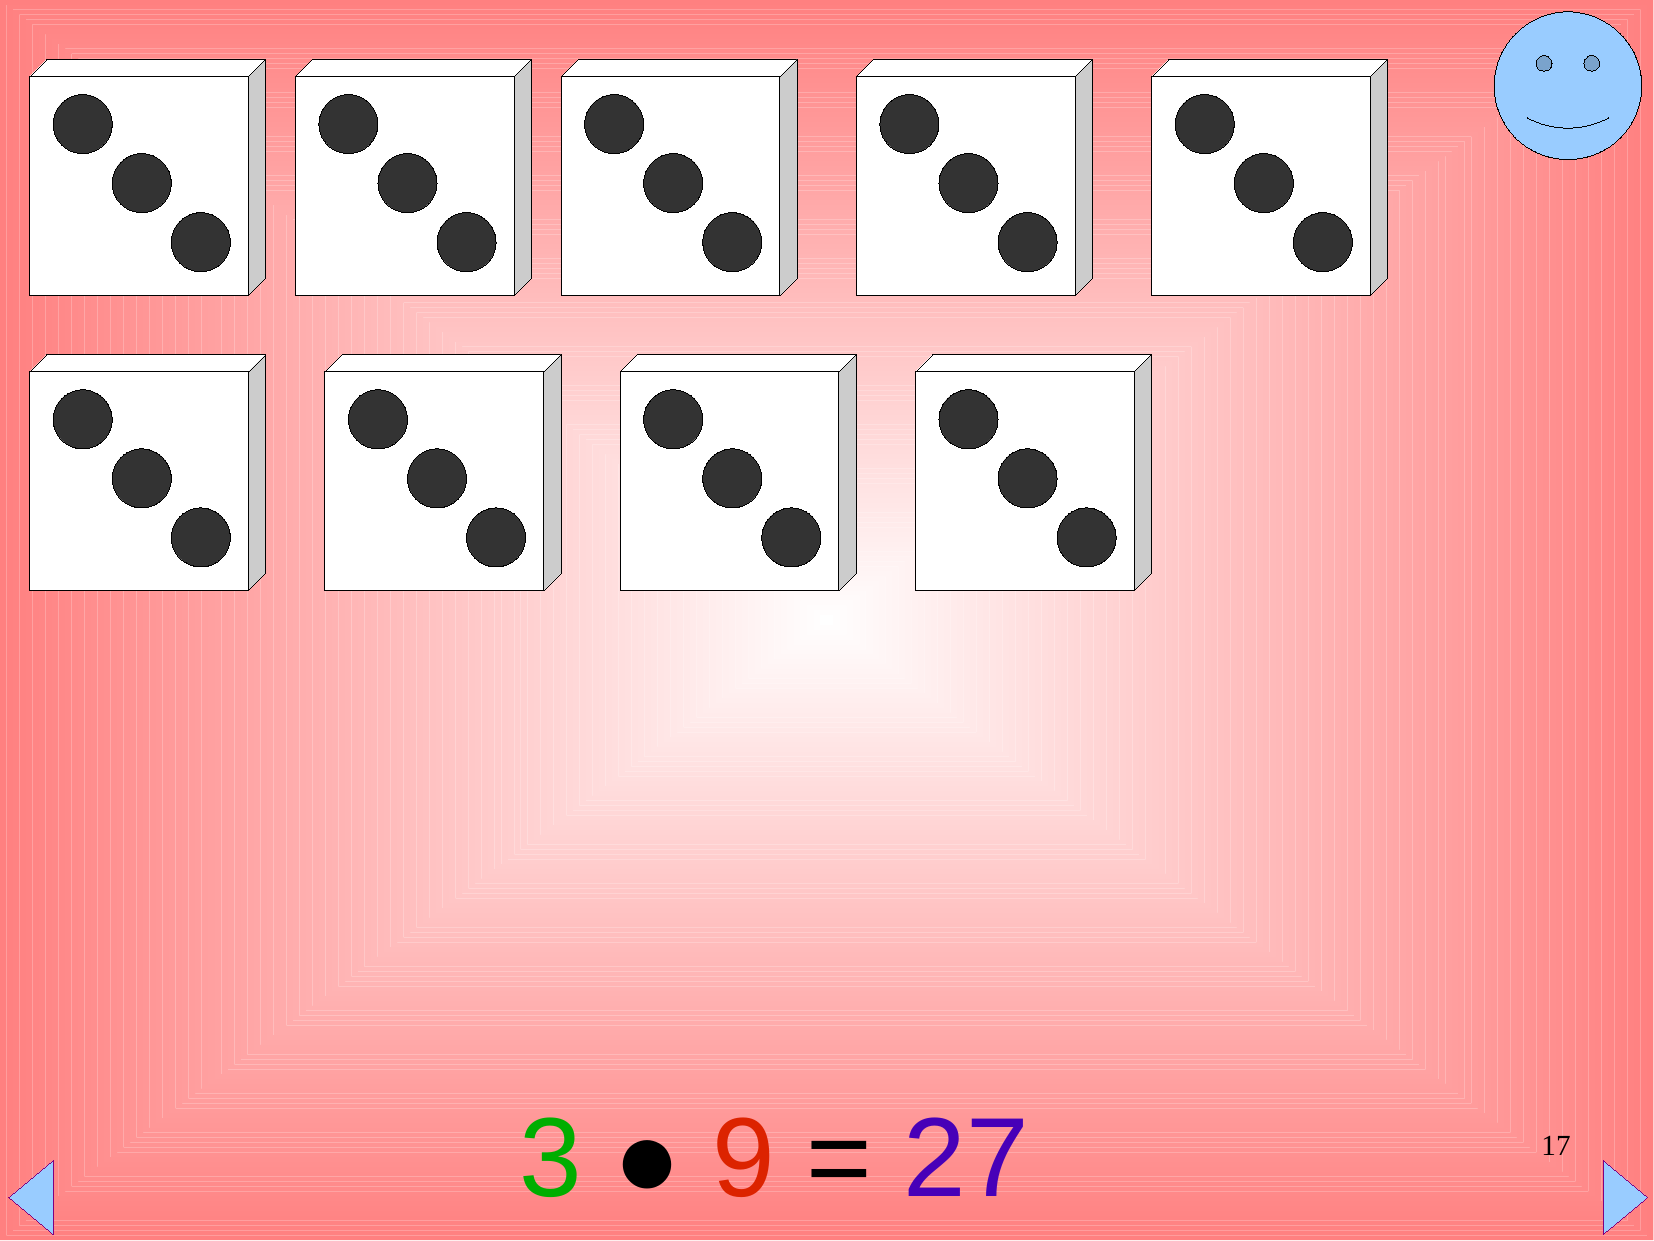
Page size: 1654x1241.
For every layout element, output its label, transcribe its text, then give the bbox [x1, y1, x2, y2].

text_box [561, 59, 798, 296]
text_box [1603, 1160, 1648, 1235]
text_box [8, 1160, 54, 1235]
text_box [1494, 11, 1642, 160]
text_box [295, 59, 532, 296]
text_box [29, 354, 266, 591]
text_box [324, 354, 562, 591]
text_box 3 ● 9 = 27 [504, 1086, 1149, 1228]
text_box [915, 354, 1152, 591]
text_box [1151, 59, 1388, 296]
text_box [856, 59, 1093, 296]
text_box [620, 354, 857, 591]
text_box [29, 59, 266, 296]
